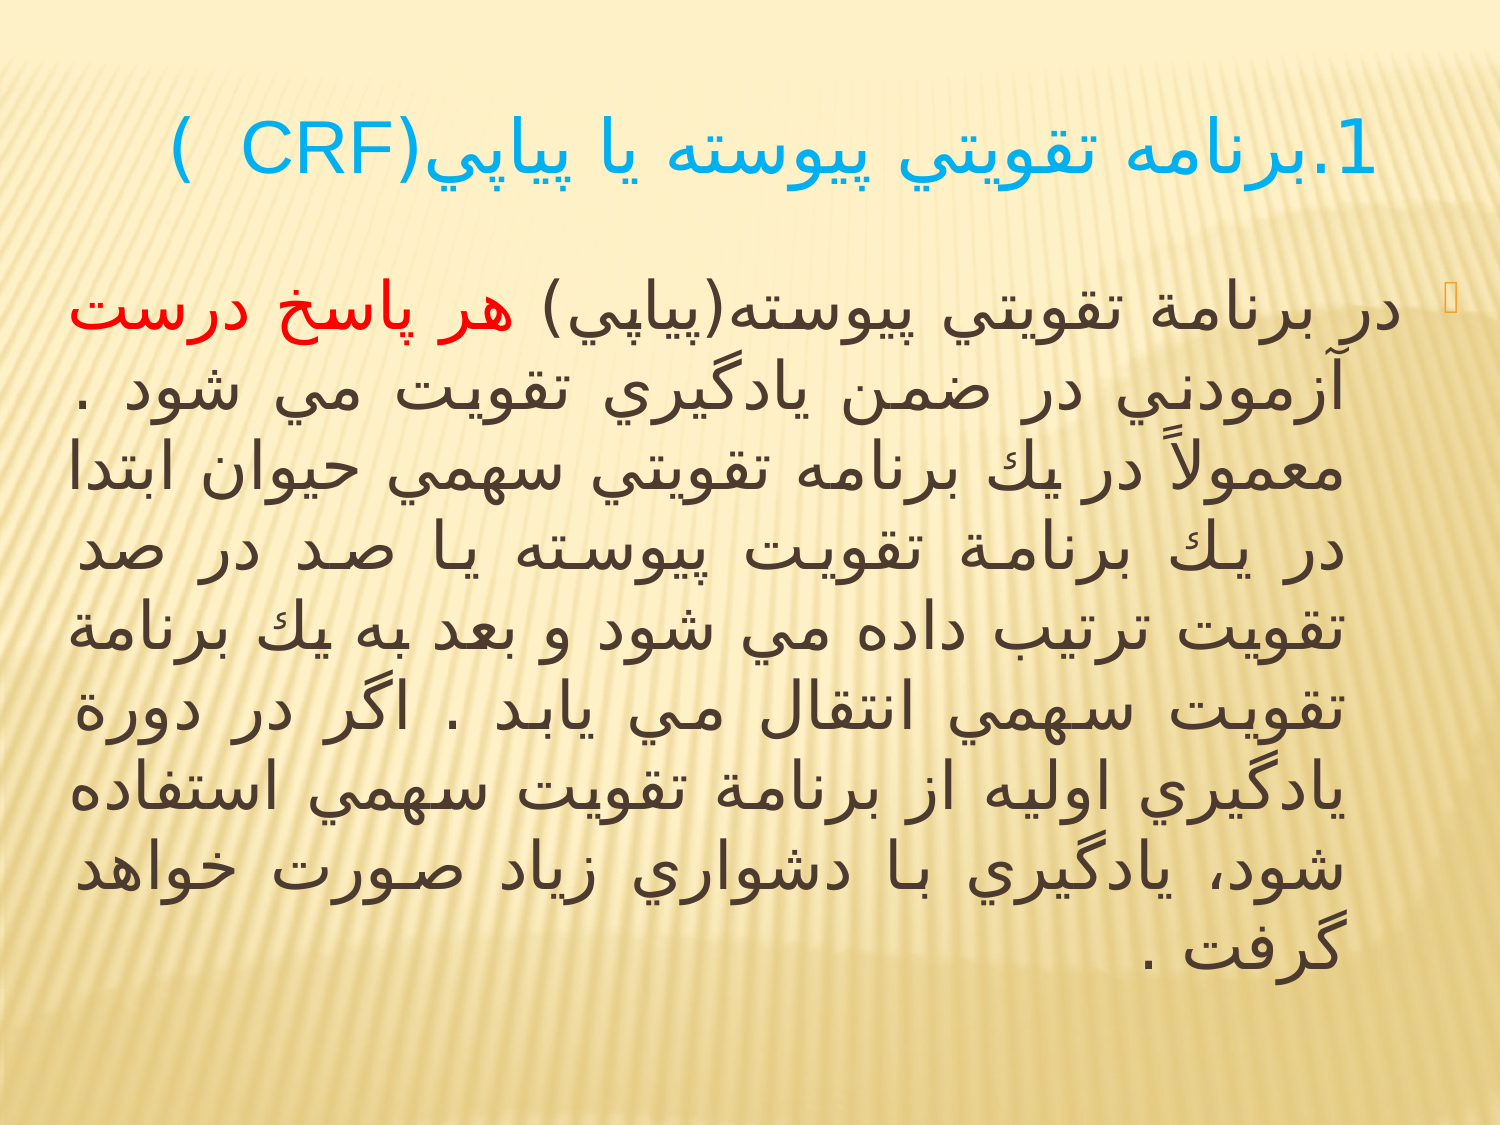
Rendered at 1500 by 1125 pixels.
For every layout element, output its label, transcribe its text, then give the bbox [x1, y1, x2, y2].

list در برنامة تقويتي پيوسته(پياپي) هر پاسخ درست آزمودني در ضمن يادگيري تقويت مي شود . معمولاً در يك برنامه تقويتي سهمي حيوان ابتدا در يك برنامة تقويت پيوسته يا صد در صد تقويت ترتيب داده مي شود و بعد به يك برنامة تقويت سهمي انتقال مي يابد . اگر در دورة يادگيري اوليه از برنامة تقويت سهمي استفاده شود، يادگيري با دشواري زياد صورت خواهد گرفت . [50, 254, 1476, 998]
title 1.برنامه تقويتي پيوسته يا پياپي(‍CRF ) [50, 75, 1476, 213]
